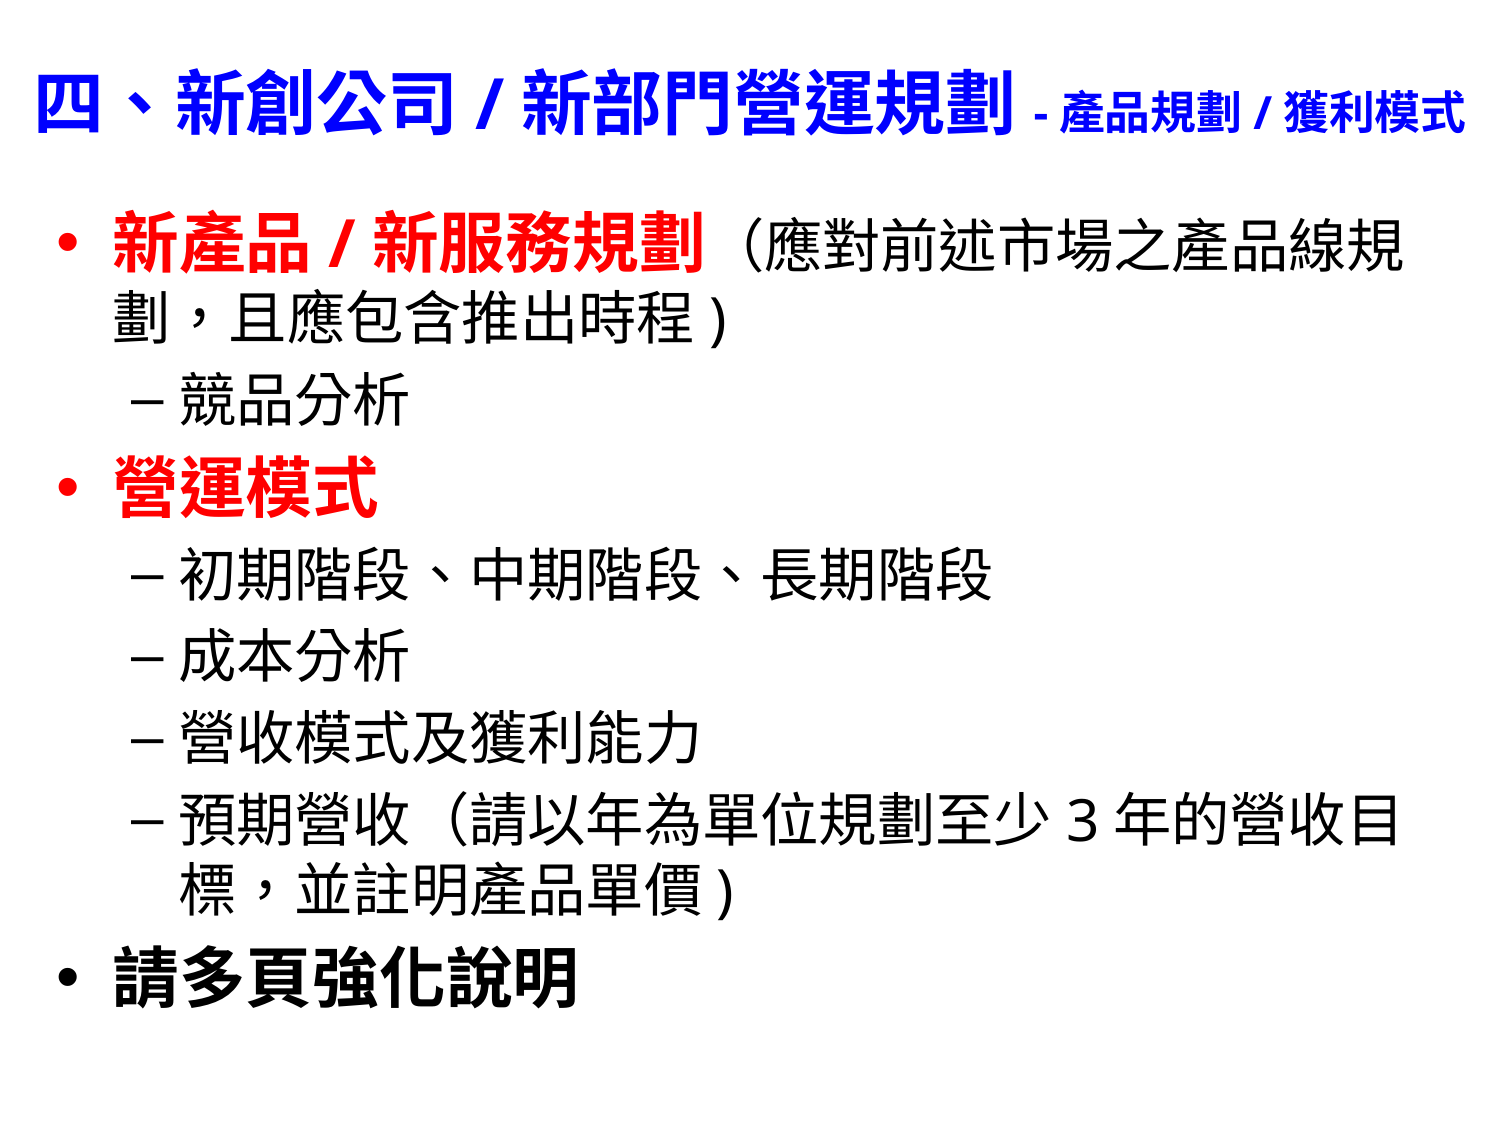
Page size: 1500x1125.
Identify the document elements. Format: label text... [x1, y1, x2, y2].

title 四、新創公司/新部門營運規劃-產品規劃/獲利模式 [0, 7, 1500, 195]
list 新產品/新服務規劃（應對前述市場之產品線規劃，且應包含推出時程) 競品分析 營運模式 初期階段、中期階段、長期階段 成本分析 營收模式及獲利能力 預期營收（請以年為單位規劃至少3年的營收目標，並註明產品單價) 請多頁強化說明 [41, 193, 1459, 1068]
